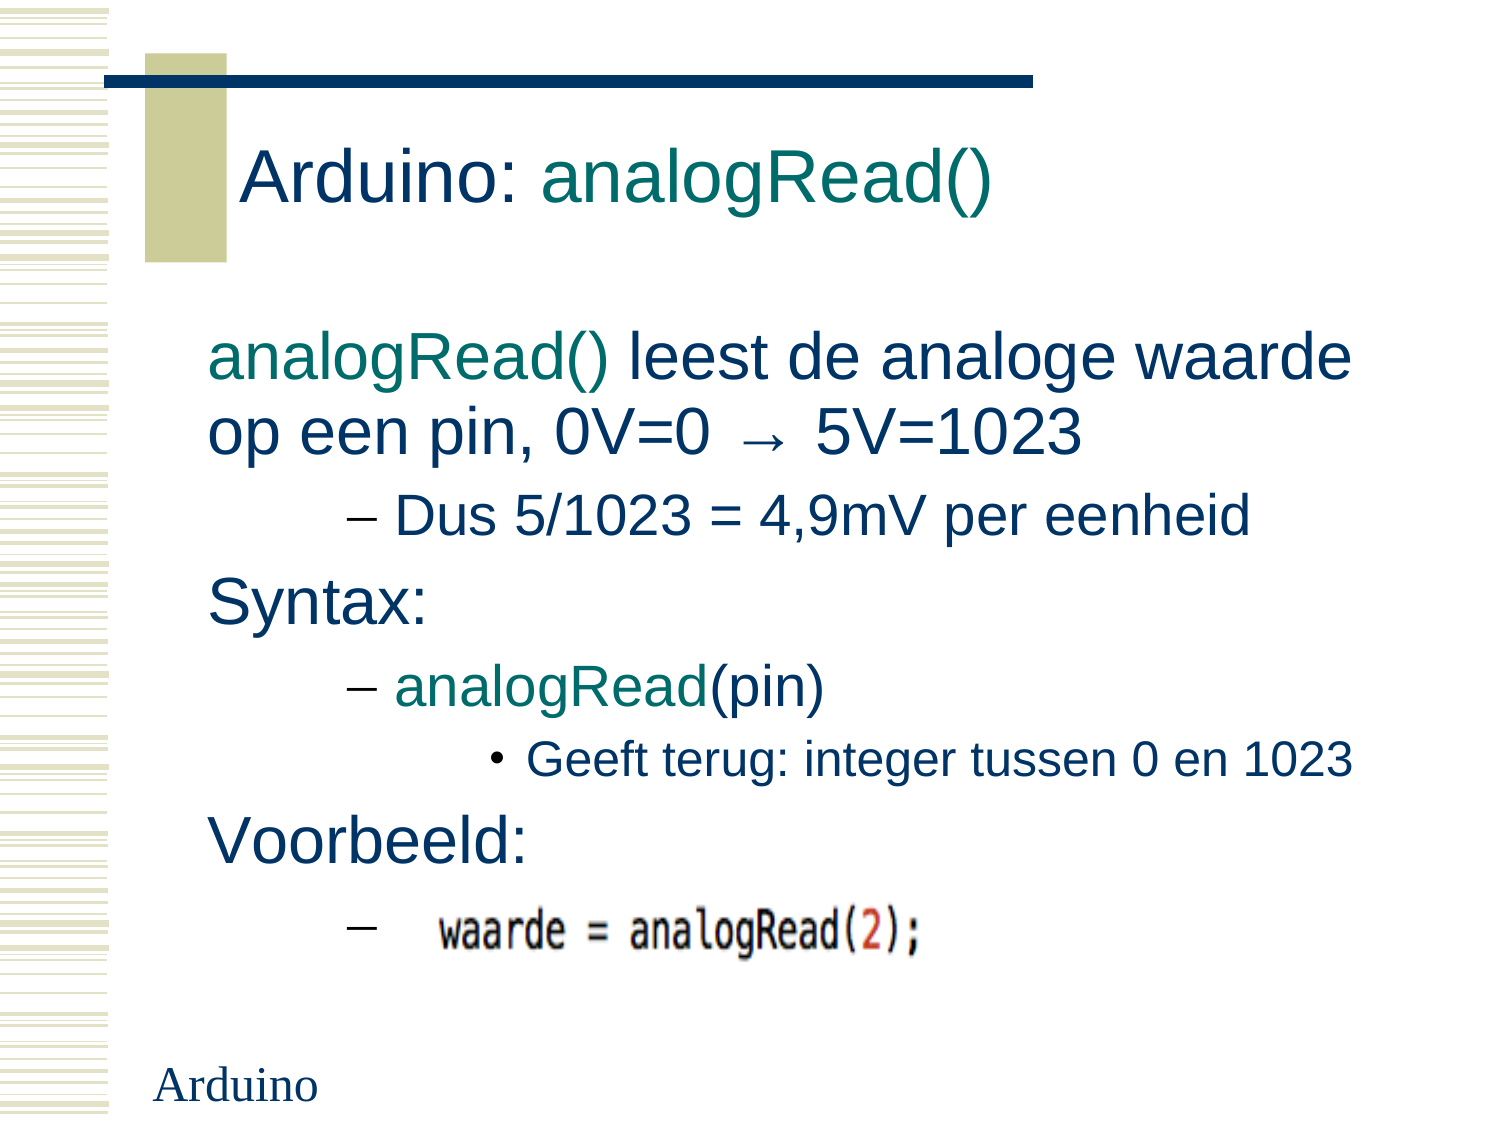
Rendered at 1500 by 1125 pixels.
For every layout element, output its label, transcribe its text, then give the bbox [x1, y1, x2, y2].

picture [423, 885, 969, 993]
title Arduino: analogRead() [225, 99, 1435, 263]
list analogRead() leest de analoge waarde op een pin, 0V=0 → 5V=1023 Dus 5/1023 = 4,9mV per eenheid Syntax: analogRead(pin) Geeft terug: integer tussen 0 en 1023 Voorbeeld: [136, 312, 1441, 965]
